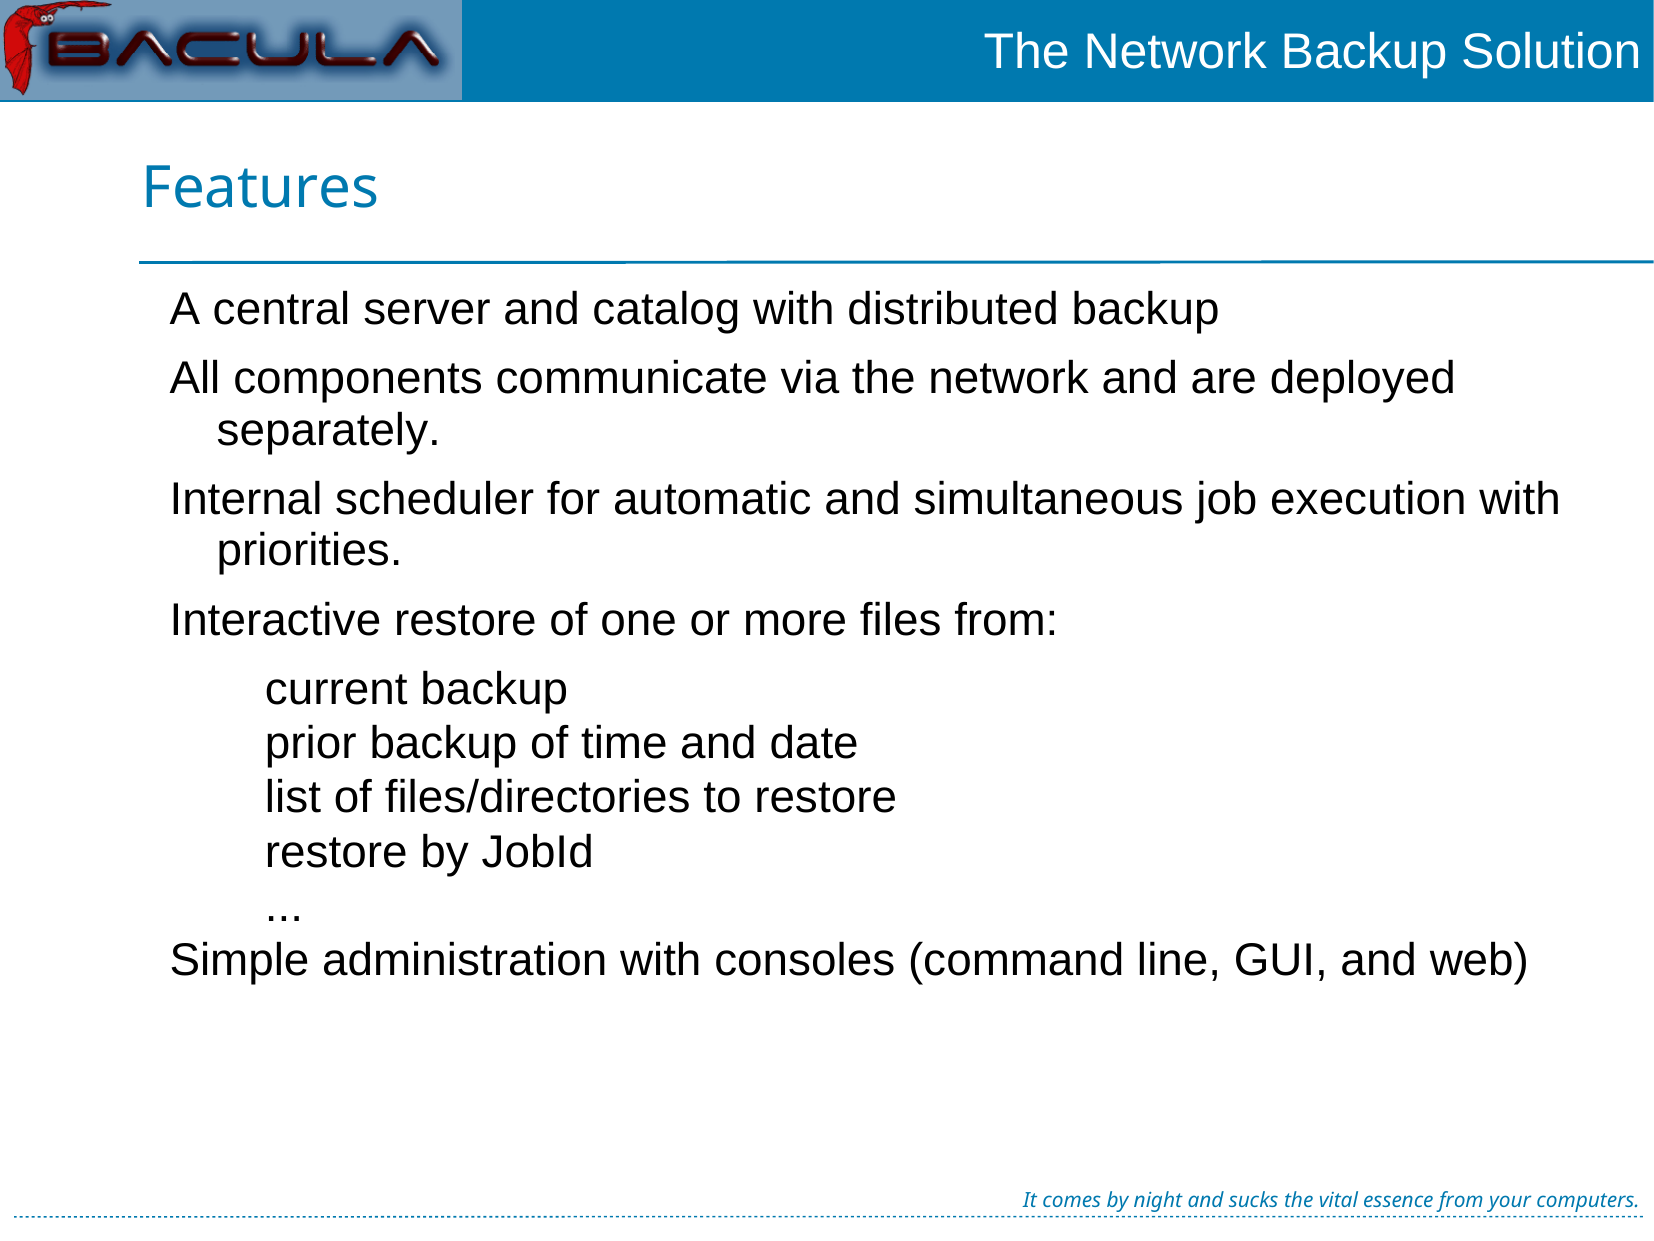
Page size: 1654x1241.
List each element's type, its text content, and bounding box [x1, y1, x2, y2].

picture [0, 0, 461, 99]
title Features [141, 112, 1501, 226]
list A central server and catalog with distributed backup All components communicate via the network and are deployed separately. Internal scheduler for automatic and simultaneous job execution with priorities. Interactive restore of one or more files from: current backup prior backup of time and date list of files/directories to restore restore by JobId ... Simple administration with consoles (command line, GUI, and web) [75, 283, 1613, 1187]
